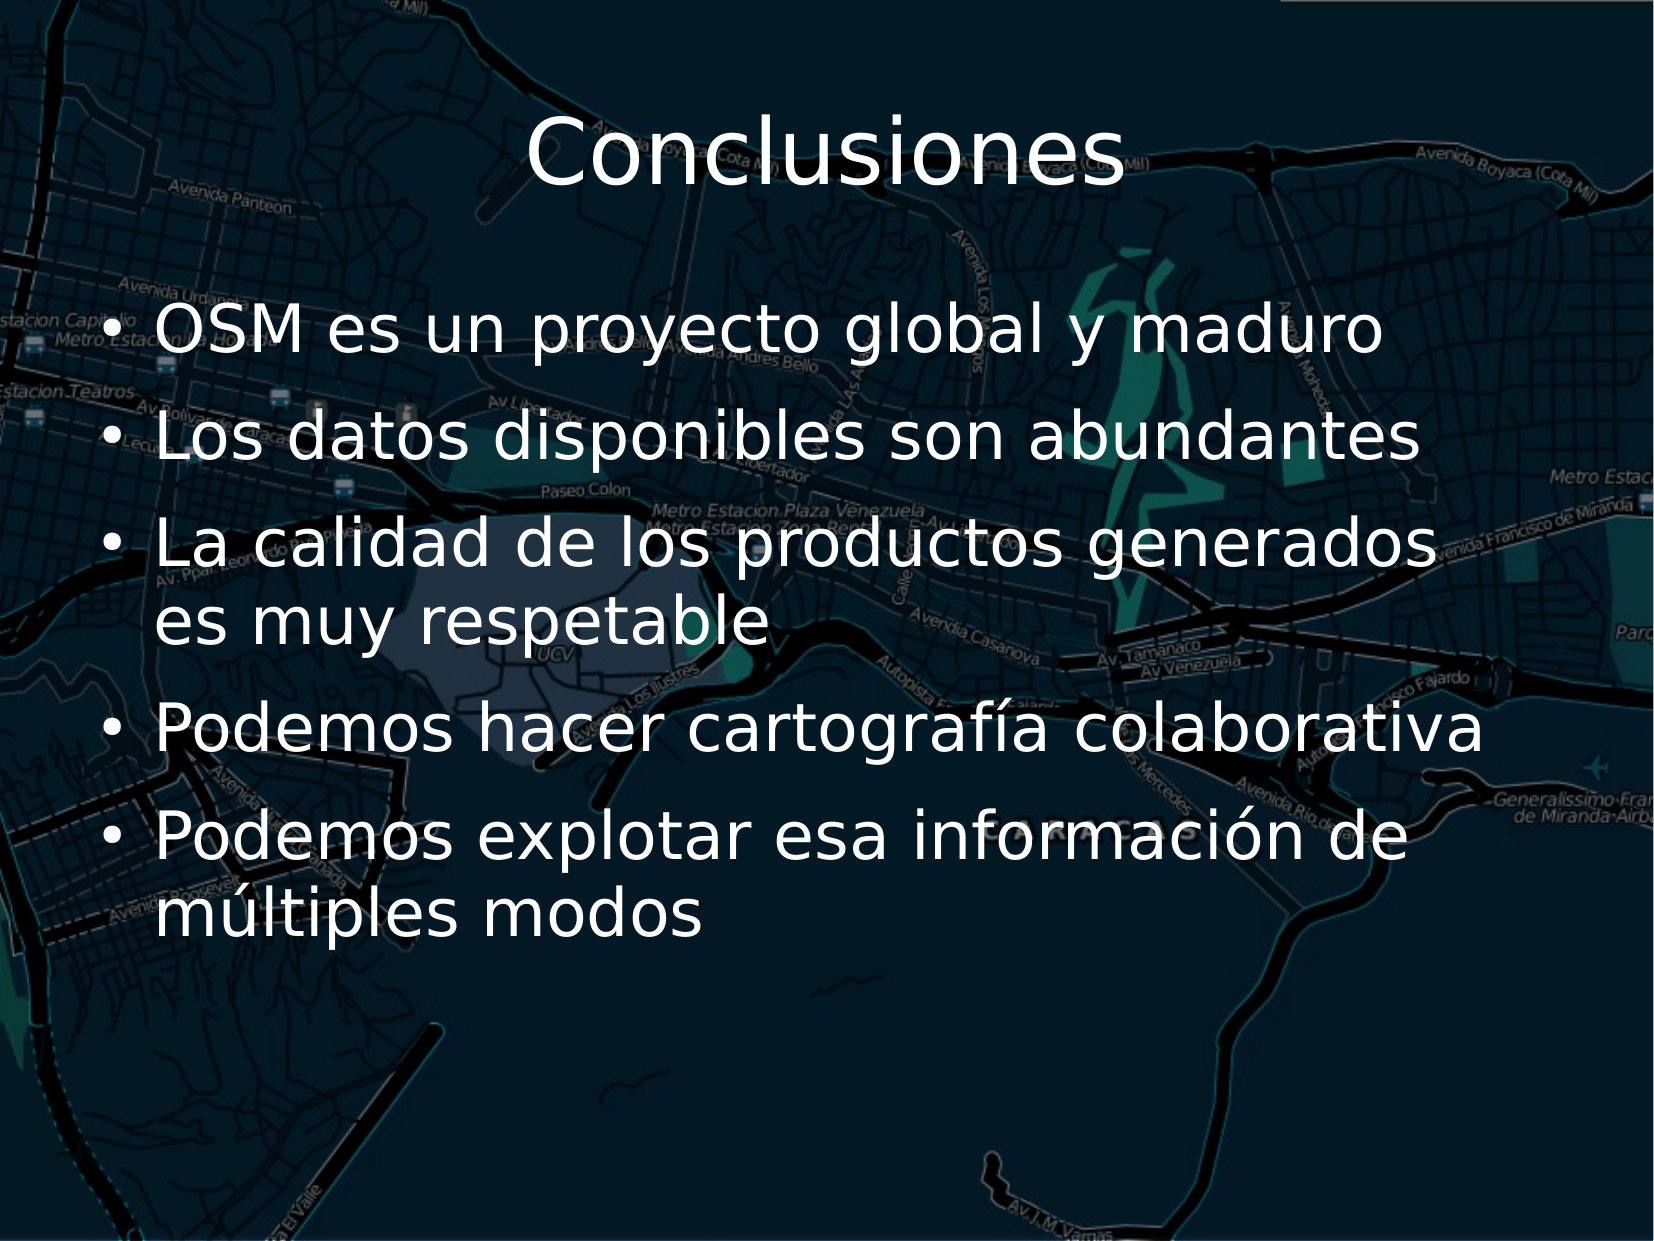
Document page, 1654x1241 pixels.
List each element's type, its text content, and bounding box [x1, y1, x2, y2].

list OSM es un proyecto global y maduro Los datos disponibles son abundantes La calidad de los productos generados es muy respetable Podemos hacer cartografía colaborativa Podemos explotar esa información de múltiples modos [82, 290, 1571, 1109]
title Conclusiones [82, 49, 1571, 257]
picture [0, 0, 1653, 1241]
